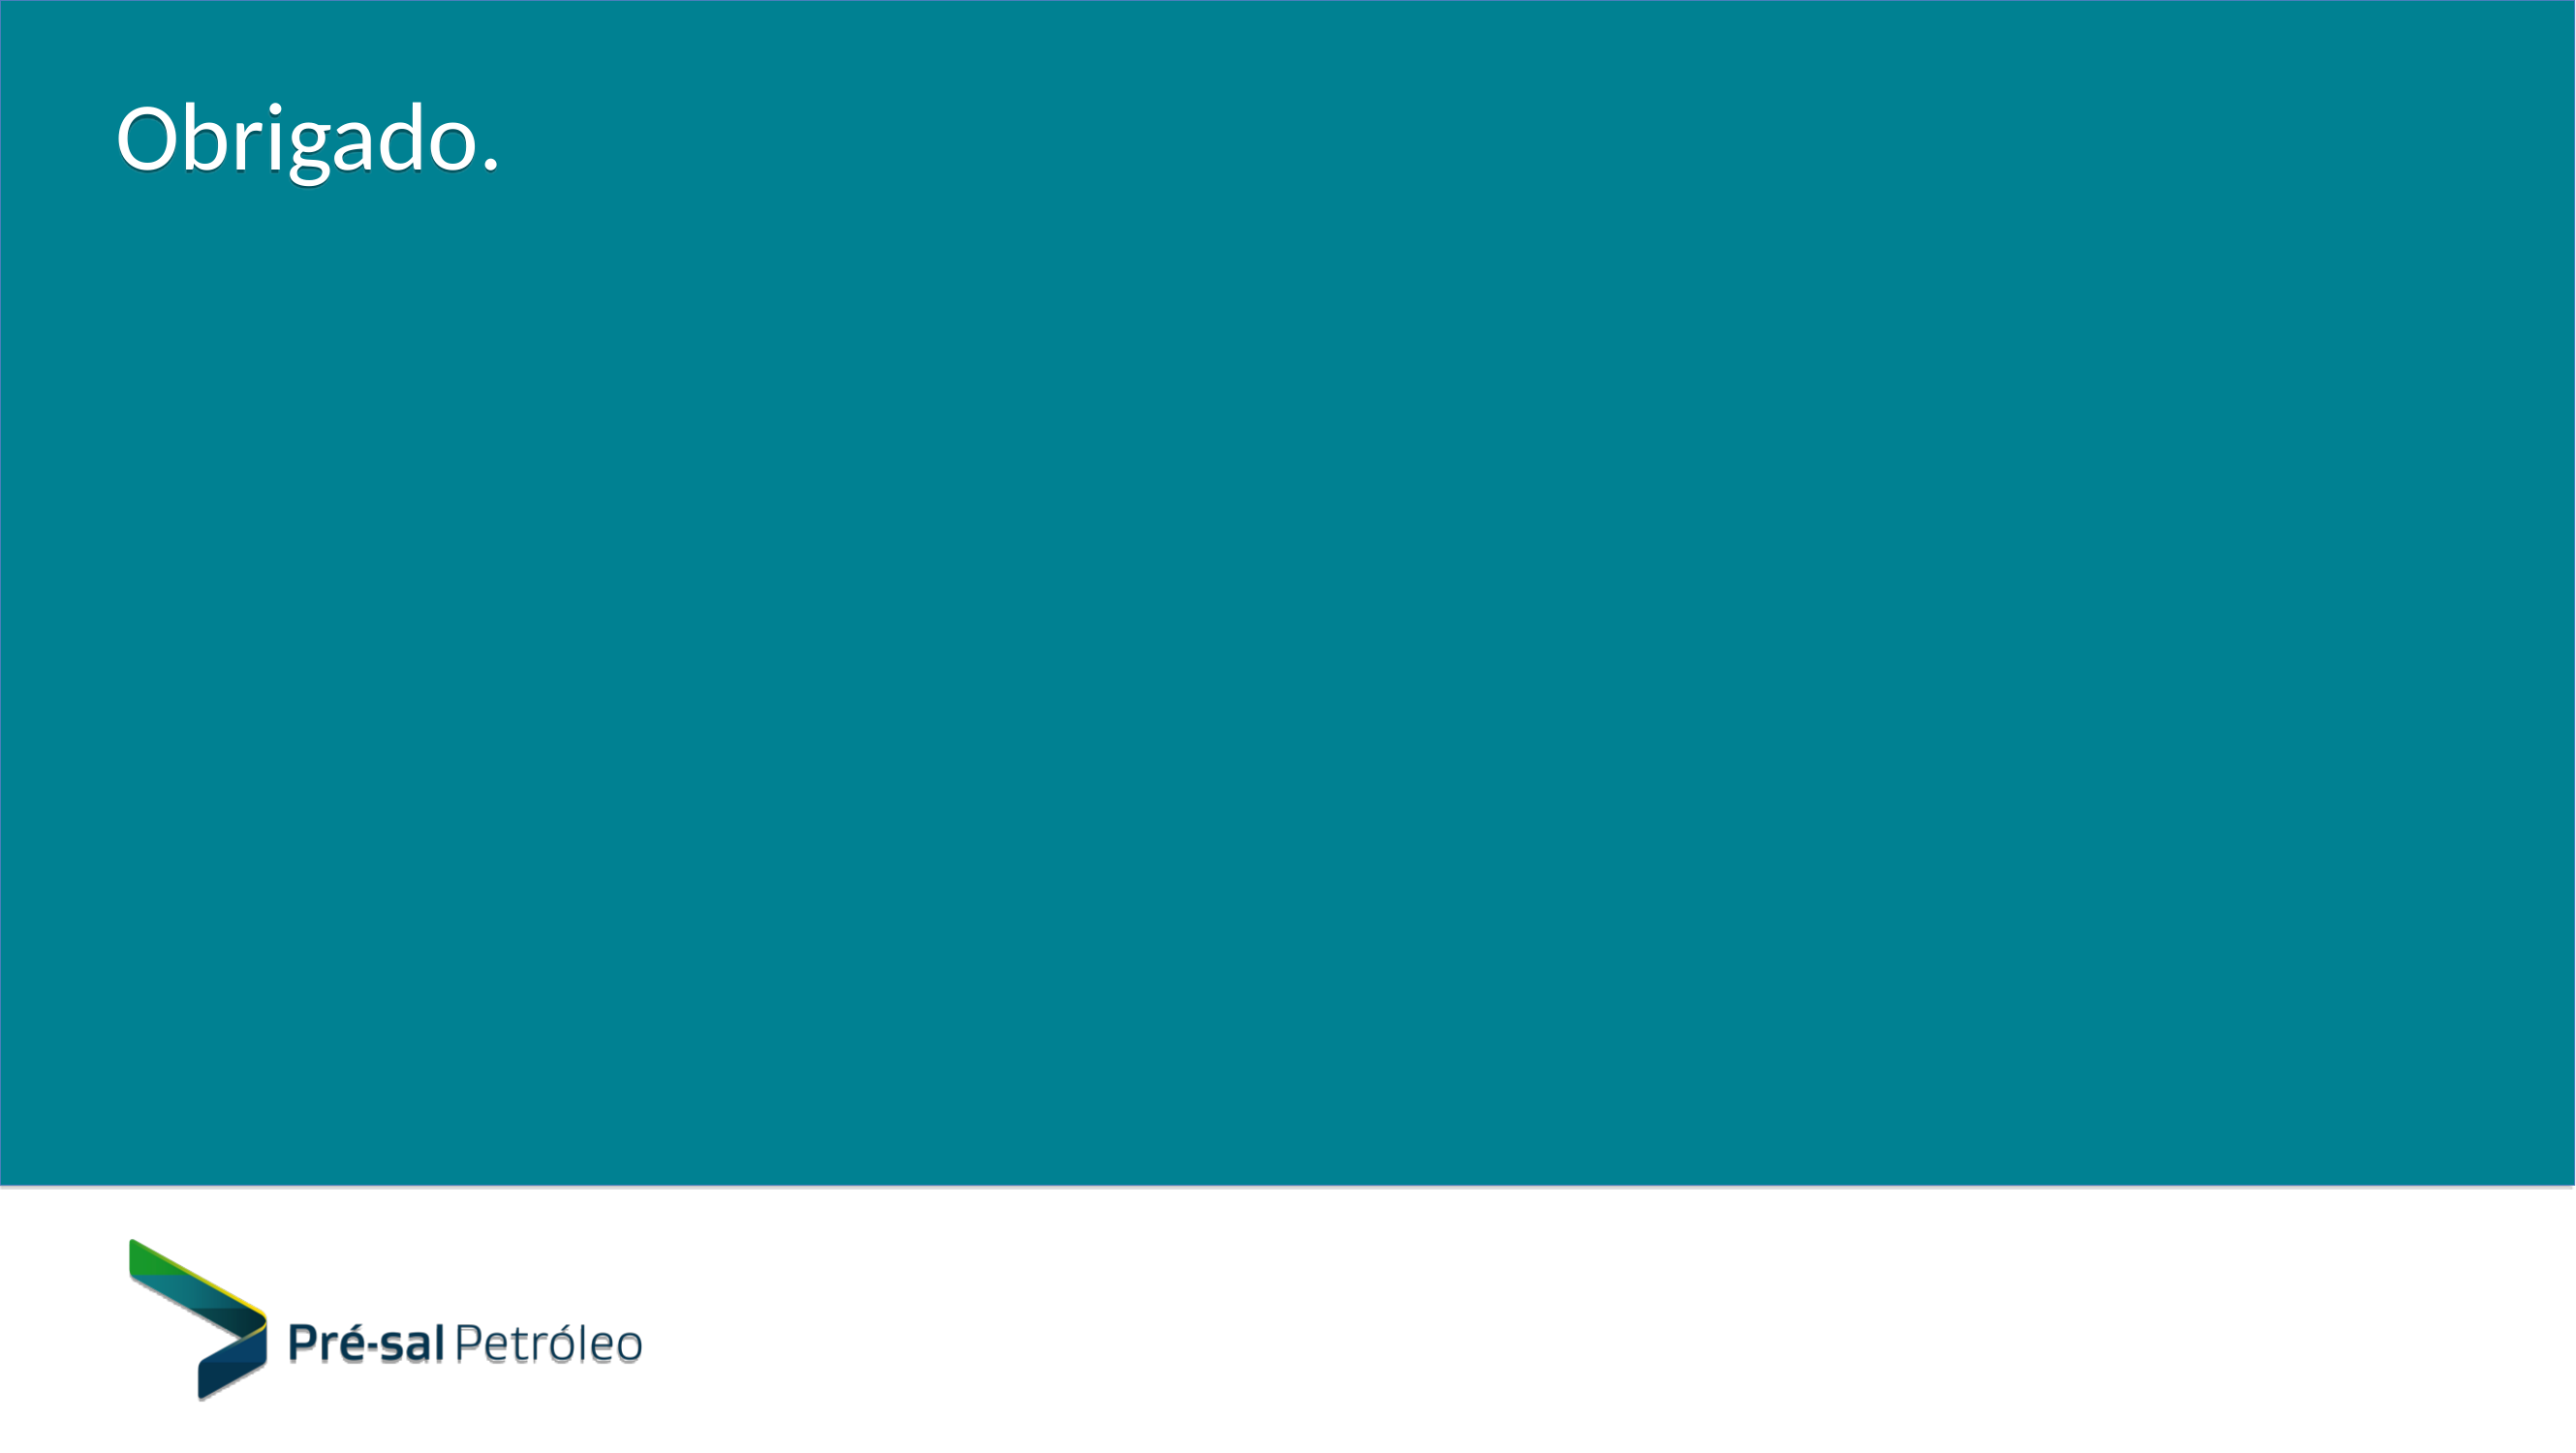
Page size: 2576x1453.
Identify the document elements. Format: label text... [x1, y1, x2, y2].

text_box Obrigado. [93, 62, 1529, 201]
